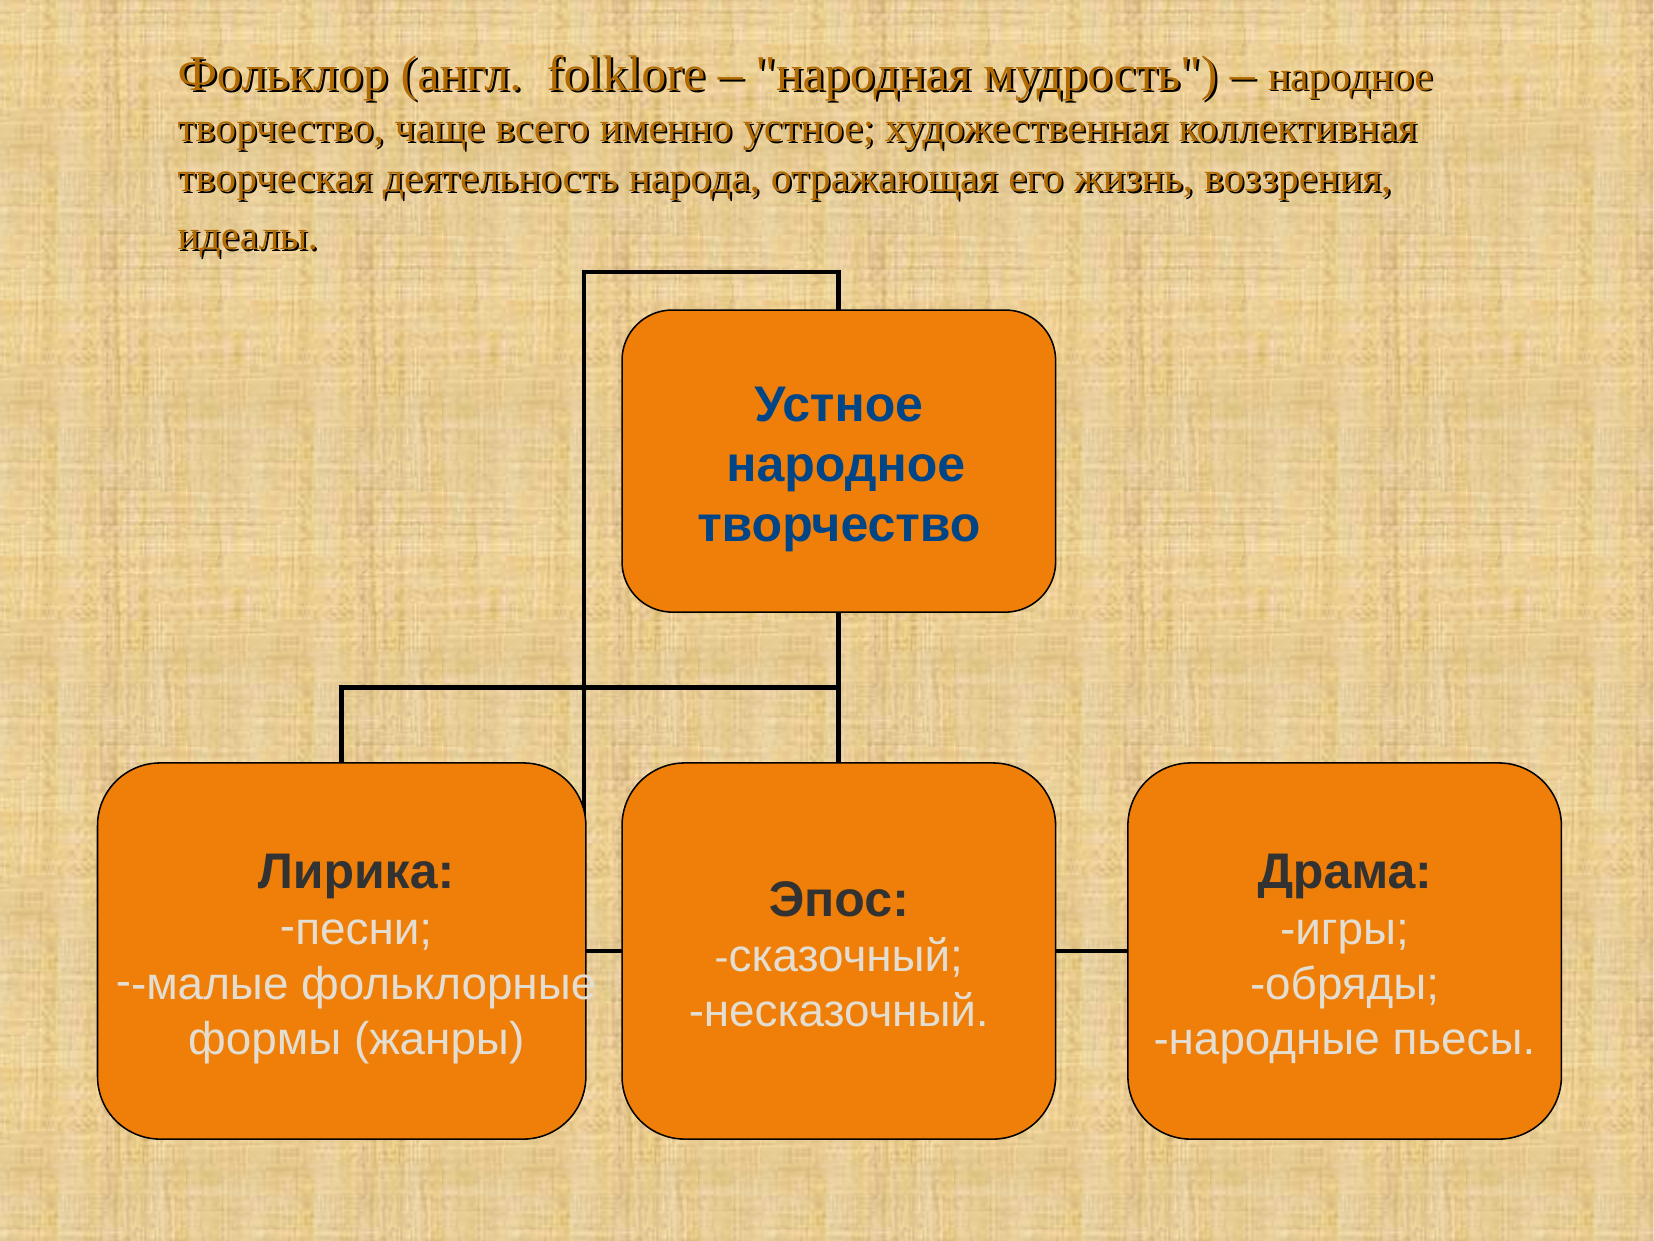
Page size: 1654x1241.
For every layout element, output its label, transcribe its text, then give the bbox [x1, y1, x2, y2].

text_box Драма: -игры; -обряды; -народные пьесы. [1127, 762, 1562, 1140]
text_box Устное народное творчество [622, 326, 1056, 613]
text_box Лирика: песни; -малые фольклорные формы (жанры) [97, 762, 586, 1140]
picture [0, 0, 1654, 1241]
text_box Эпос: -сказочный; -несказочный. [622, 762, 1056, 1140]
text_box Фольклор (англ. folklore – "народная мудрость") – народное творчество, чаще всего именно устное; художественная коллективная творческая деятельность народа, отражающая его жизнь, воззрения, идеалы. [162, 32, 1530, 326]
